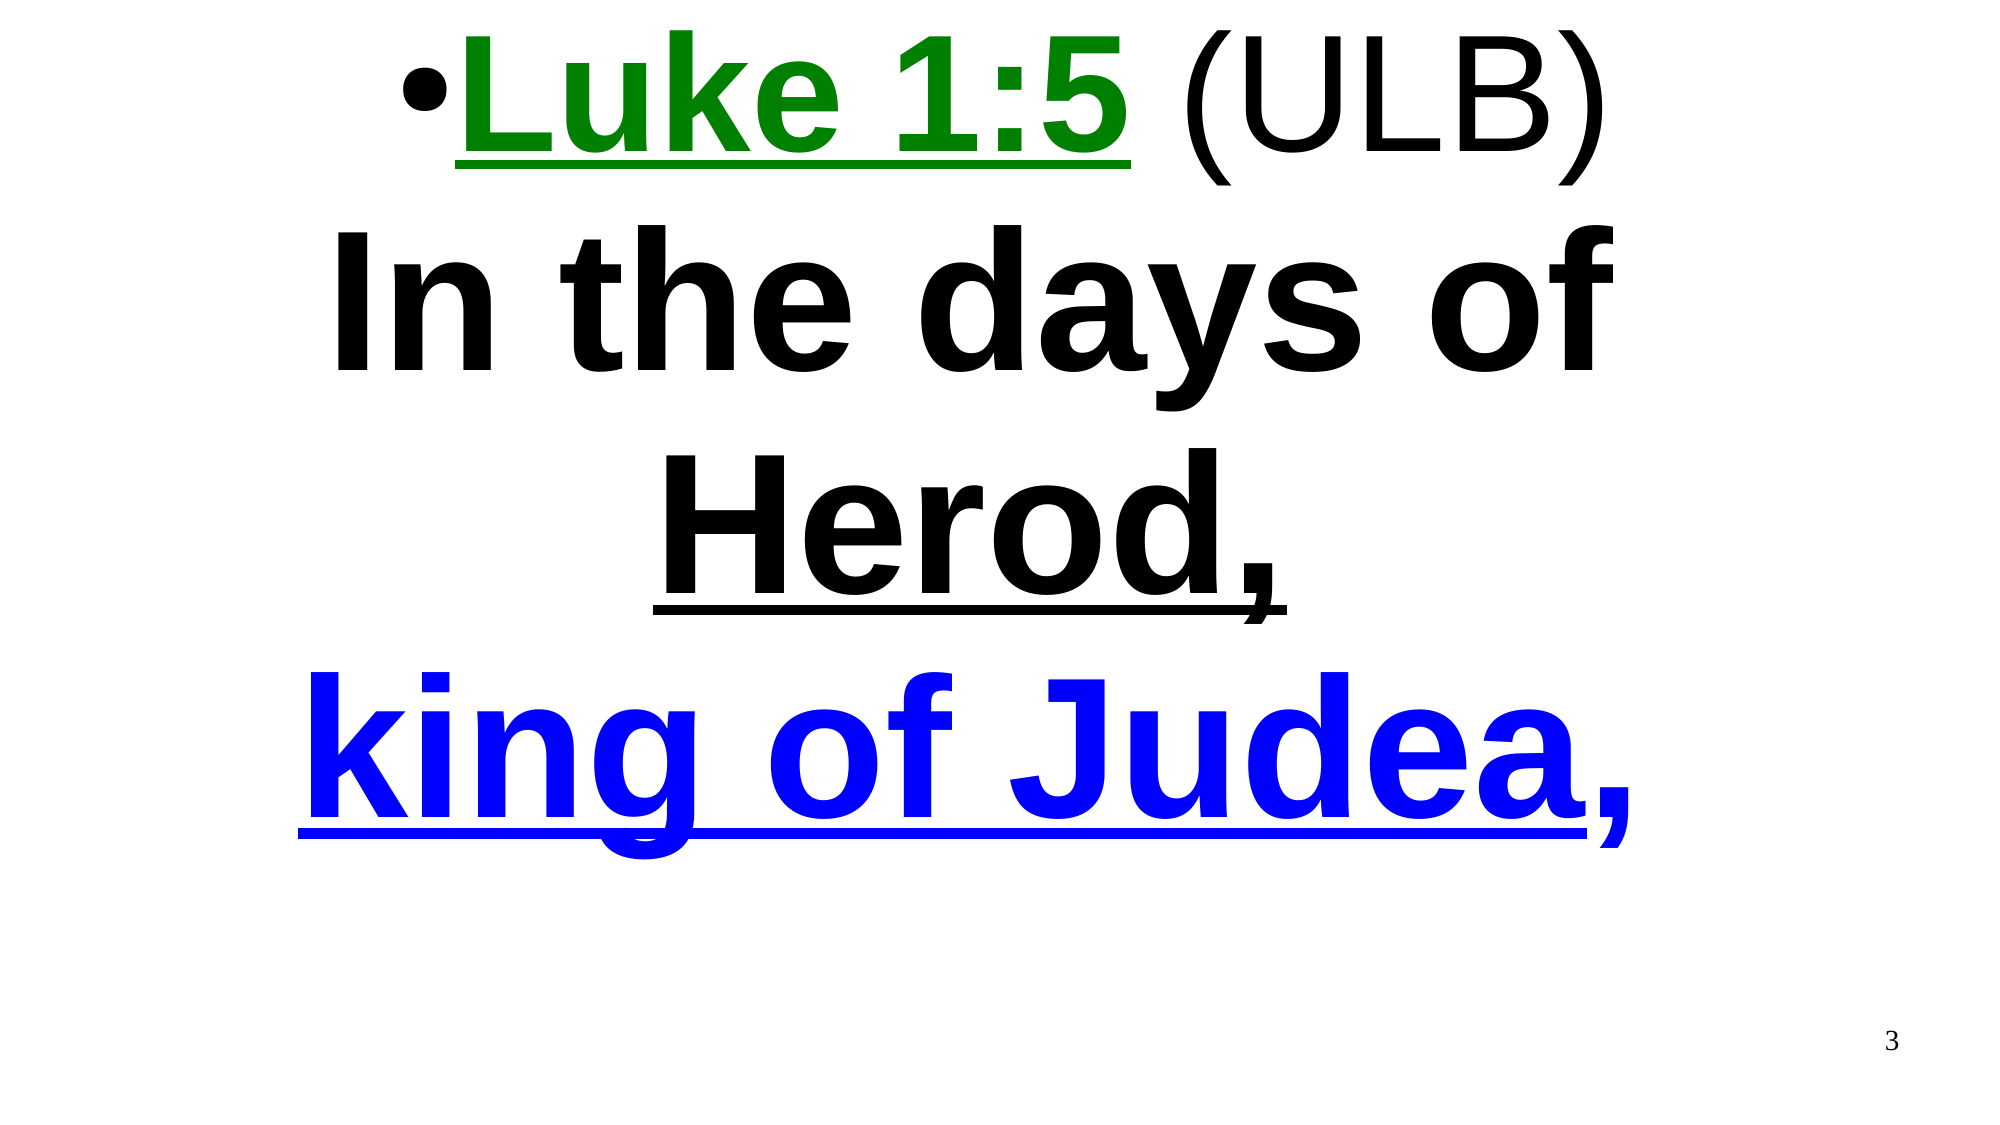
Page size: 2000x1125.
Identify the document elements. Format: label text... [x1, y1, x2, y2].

list Luke 1:5 (ULB) In the days of Herod, king of Judea, [0, 0, 1996, 1123]
